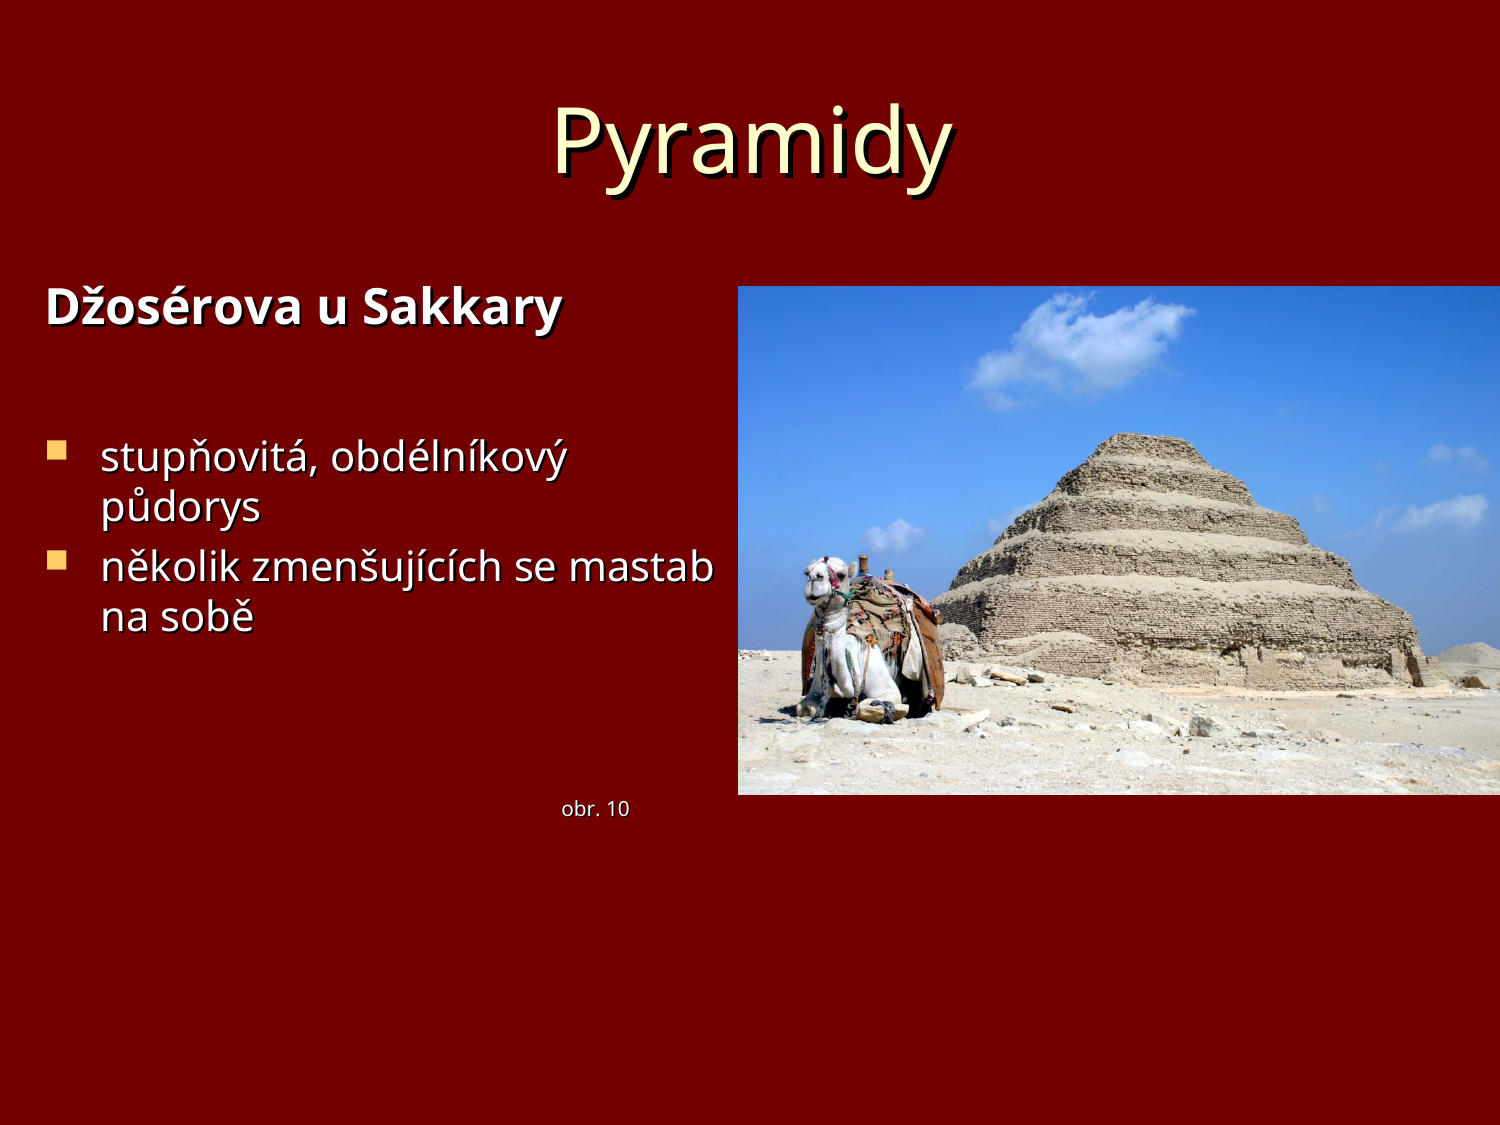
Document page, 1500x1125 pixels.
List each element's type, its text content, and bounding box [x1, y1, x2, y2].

list Džosérova u Sakkary stupňovitá, obdélníkový půdorys několik zmenšujících se mastab na sobě obr. 10 [29, 267, 740, 1005]
title Pyramidy [76, 42, 1427, 231]
text_box [738, 287, 1500, 795]
